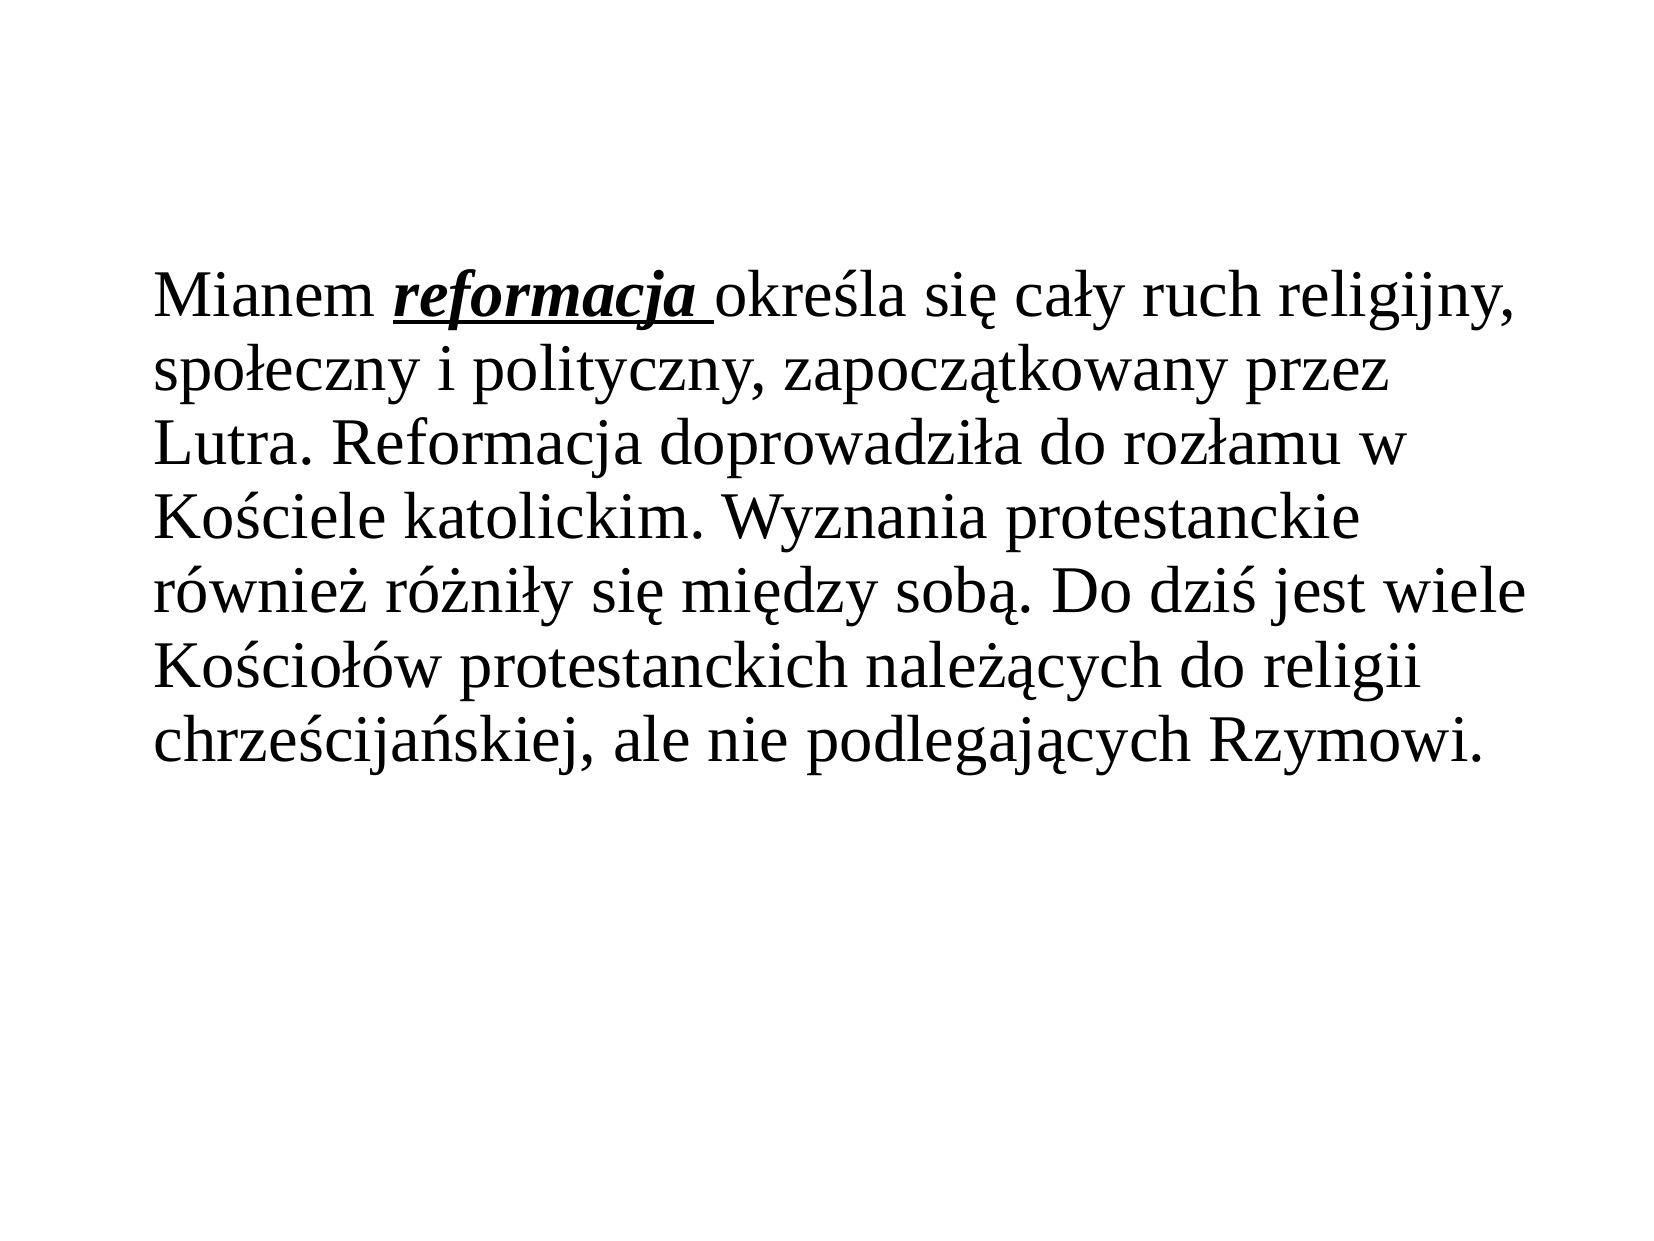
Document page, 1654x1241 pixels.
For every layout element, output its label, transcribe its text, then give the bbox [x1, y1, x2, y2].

list Mianem reformacja określa się cały ruch religijny, społeczny i polityczny, zapoczątkowany przez Lutra. Reformacja doprowadziła do rozłamu w Kościele katolickim. Wyznania protestanckie również różniły się między sobą. Do dziś jest wiele Kościołów protestanckich należących do religii chrześcijańskiej, ale nie podlegających Rzymowi. [82, 49, 1571, 1109]
